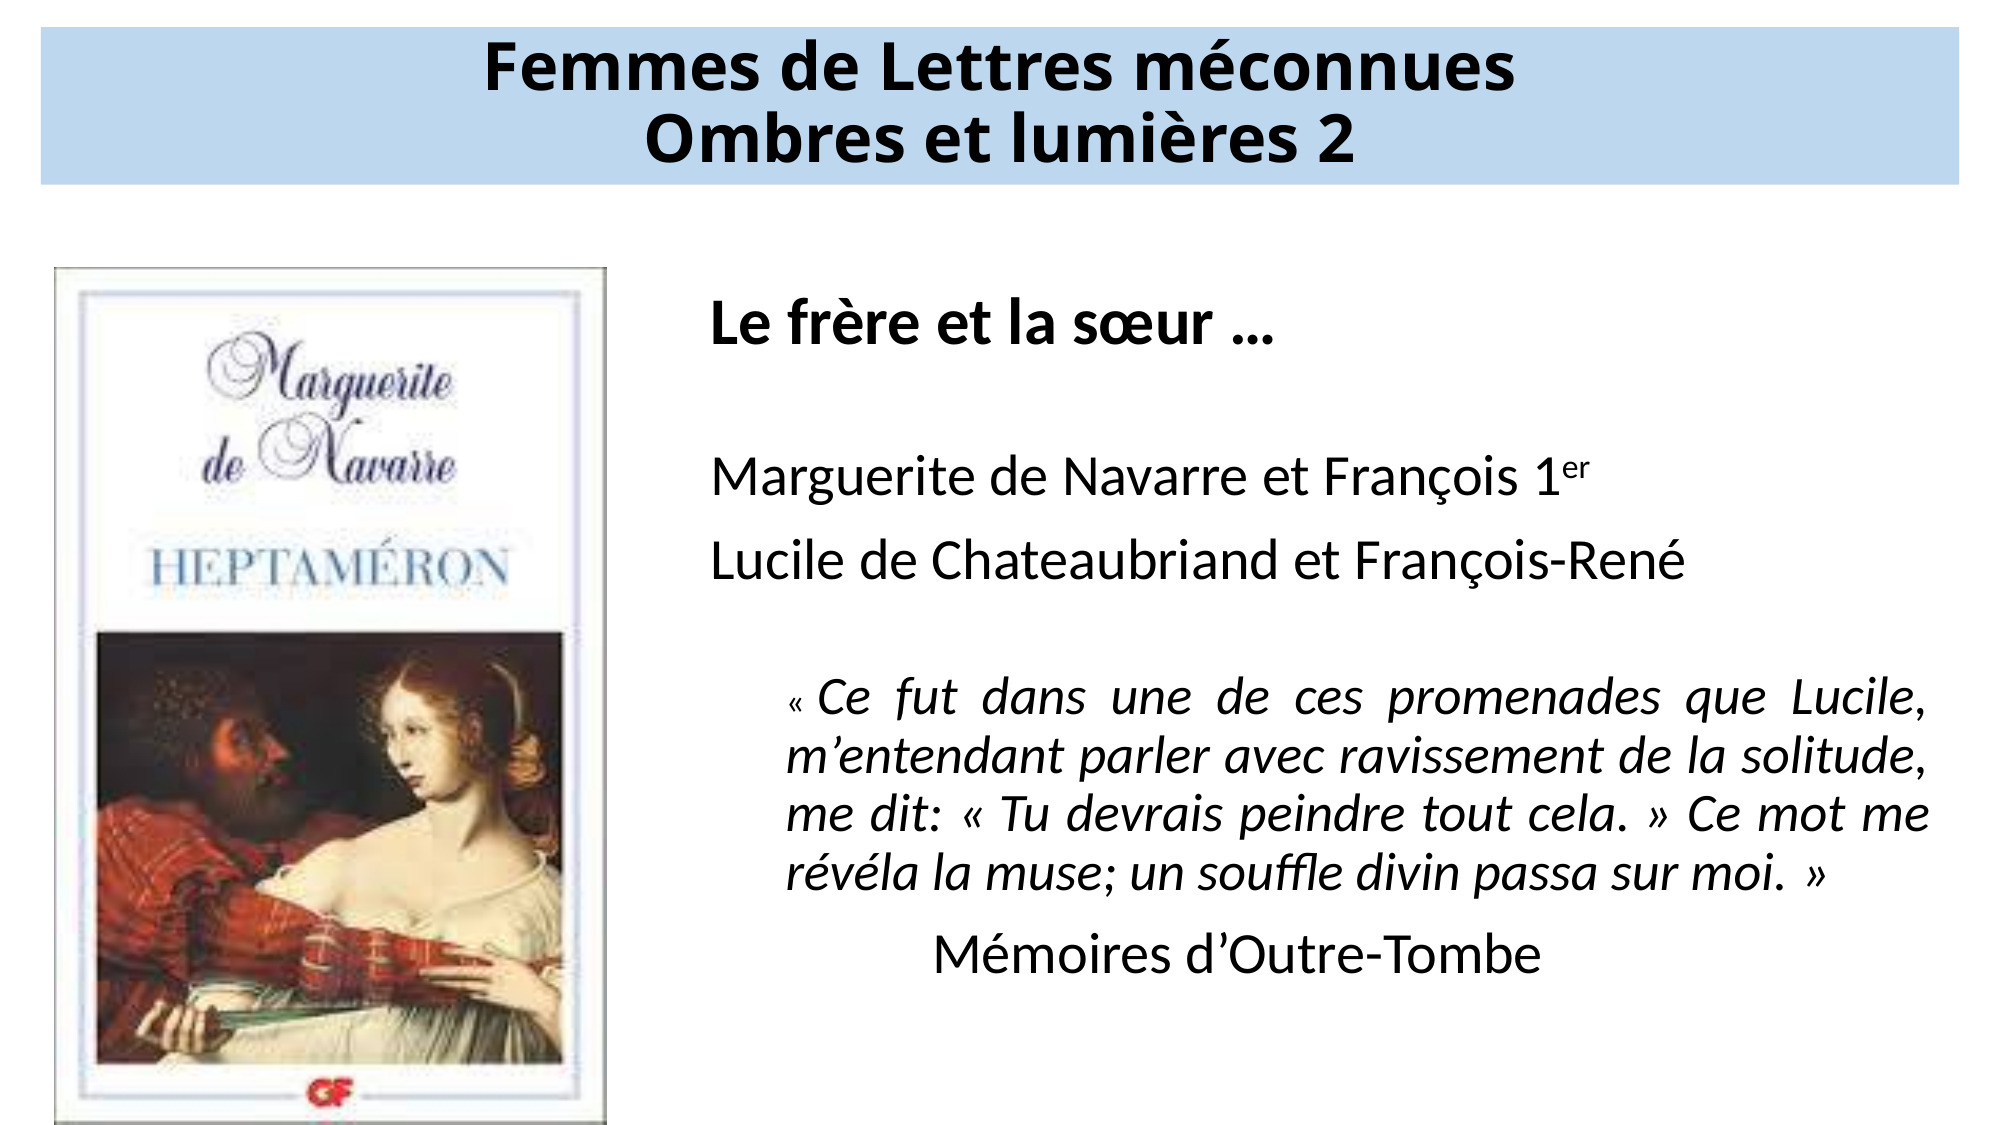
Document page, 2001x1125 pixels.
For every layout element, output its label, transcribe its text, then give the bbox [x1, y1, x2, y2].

picture [54, 267, 607, 1125]
list Le frère et la sœur … Marguerite de Navarre et François 1er Lucile de Chateaubriand et François-René « Ce fut dans une de ces promenades que Lucile, m’entendant parler avec ravissement de la solitude, me dit: « Tu devrais peindre tout cela. » Ce mot me révéla la muse; un souffle divin passa sur moi. » Mémoires d’Outre-Tombe [695, 278, 1946, 1064]
title Femmes de Lettres méconnues Ombres et lumières 2 [40, 27, 1960, 185]
